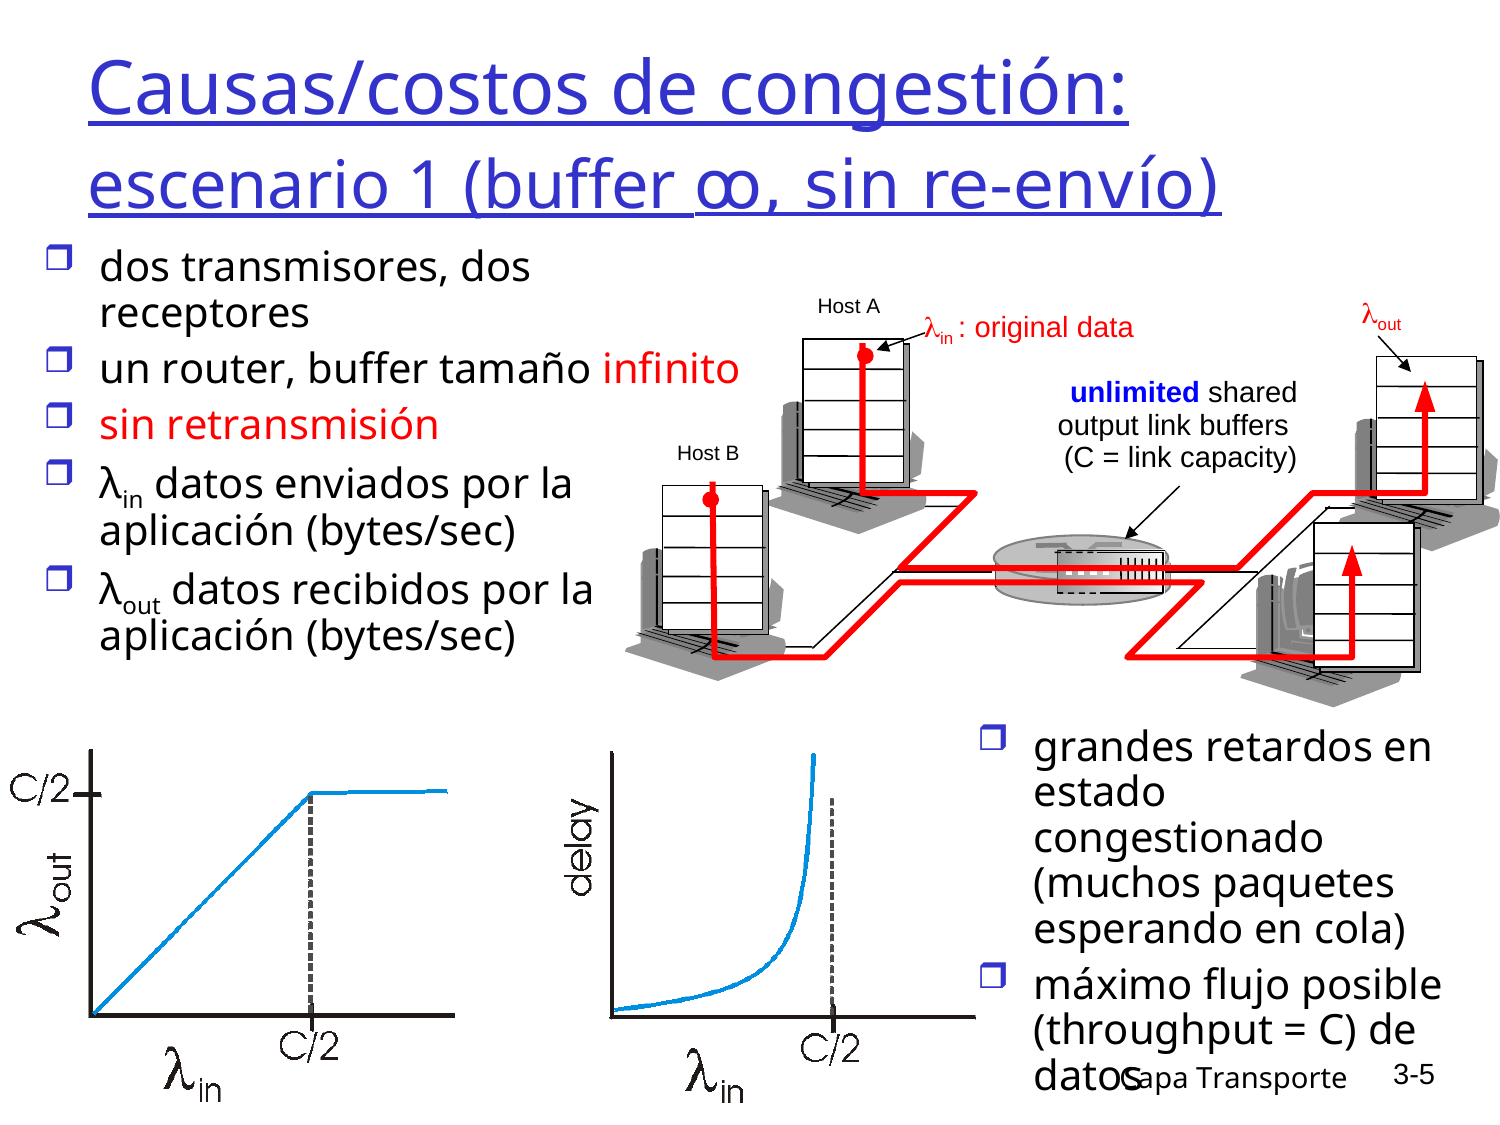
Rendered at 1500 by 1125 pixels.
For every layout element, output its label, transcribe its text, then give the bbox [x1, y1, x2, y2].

text_box in : original data [909, 303, 1163, 364]
text_box out [1346, 289, 1426, 350]
text_box [1164, 572, 1171, 579]
text_box [662, 485, 709, 515]
list grandes retardos en estado congestionado (muchos paquetes esperando en cola) máximo flujo posible (throughput = C) de datos [962, 716, 1472, 1063]
text_box [993, 535, 1171, 565]
text_box unlimited shared output link buffers (C = link capacity) [1012, 367, 1313, 488]
text_box [1256, 555, 1349, 654]
text_box [995, 572, 1120, 579]
text_box [1240, 356, 1500, 708]
text_box [803, 338, 925, 490]
text_box Host B [662, 434, 767, 475]
text_box [995, 586, 1162, 605]
text_box [716, 370, 927, 654]
text_box Host A [802, 287, 907, 328]
text_box [1354, 388, 1422, 490]
picture [9, 749, 976, 1103]
title Causas/costos de congestión: escenario 1 (buffer ꝏ, sin re-envío) [87, 45, 1400, 218]
text_box [1164, 586, 1170, 594]
text_box [624, 517, 770, 682]
list dos transmisores, dos receptores un router, buffer tamaño infinito sin retransmisión λin datos enviados por la aplicación (bytes/sec) λout datos recibidos por la aplicación (bytes/sec) [28, 237, 767, 749]
